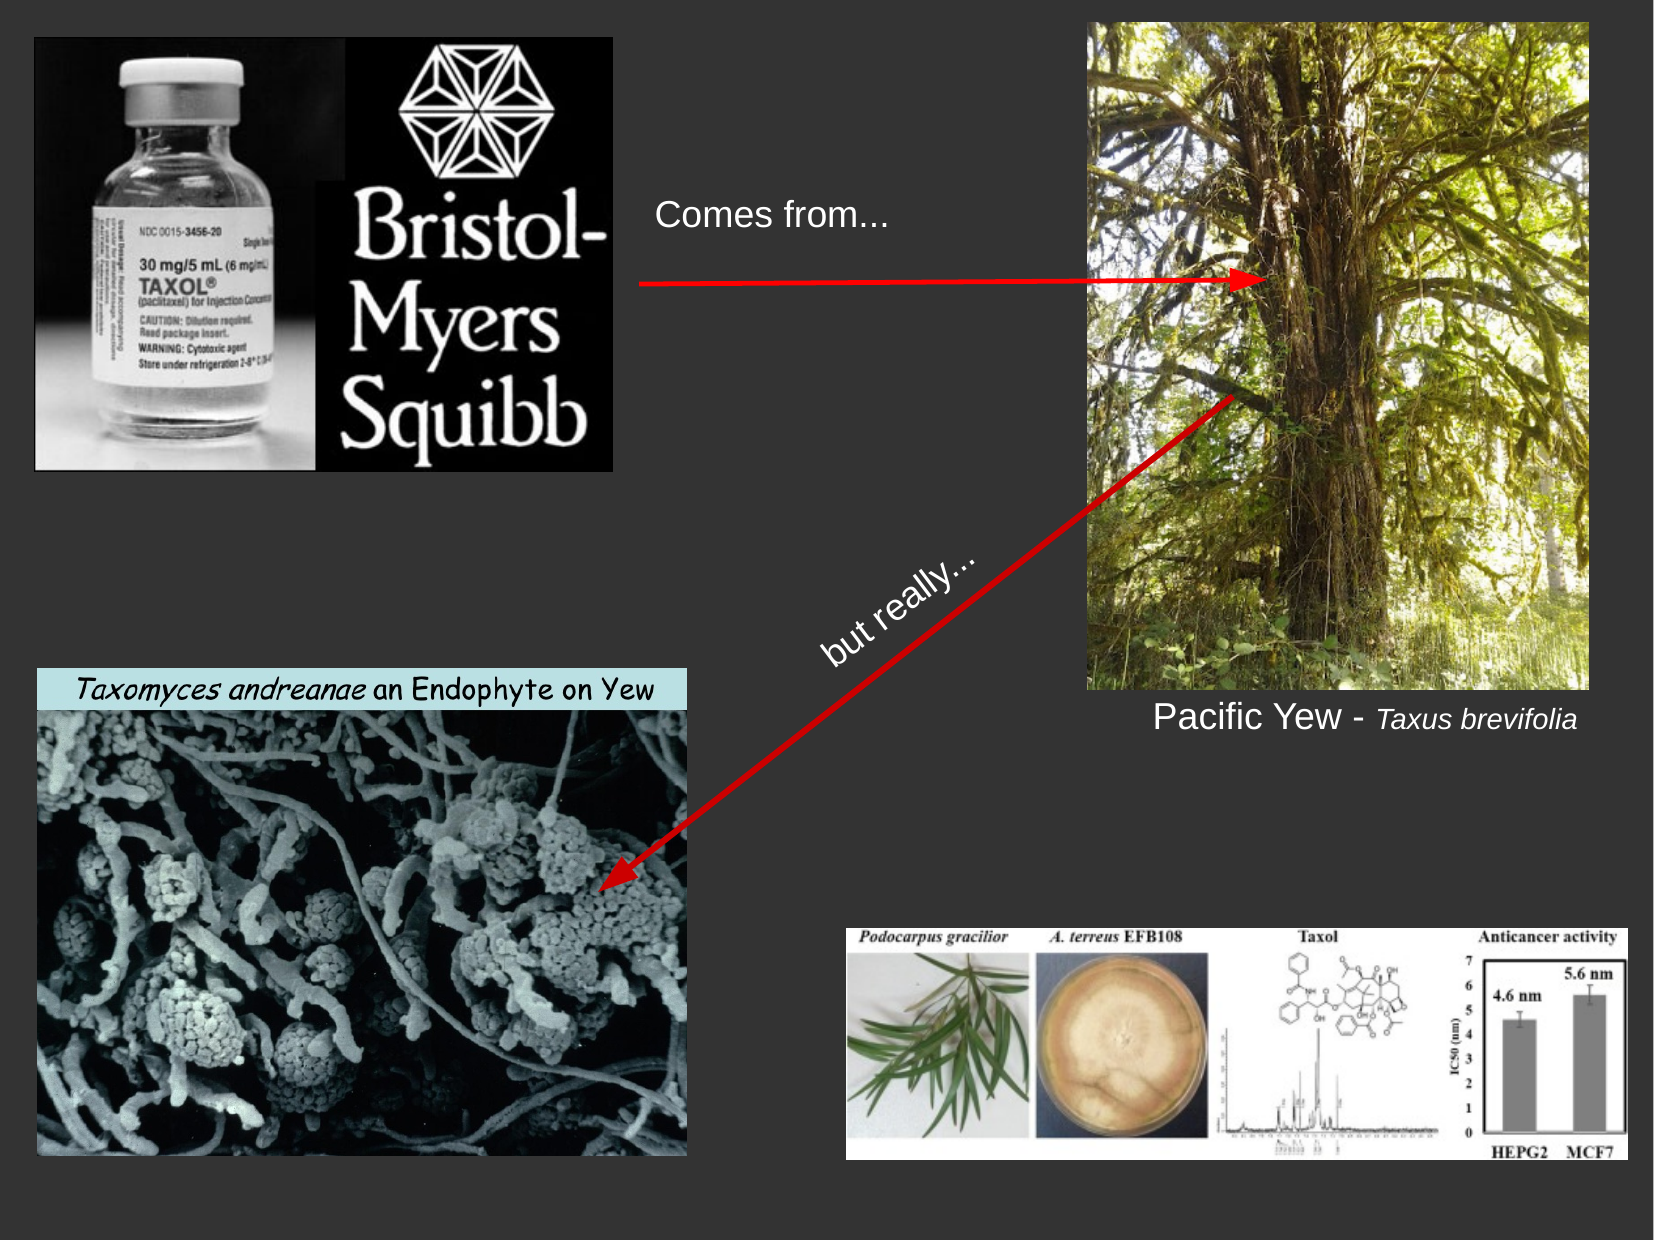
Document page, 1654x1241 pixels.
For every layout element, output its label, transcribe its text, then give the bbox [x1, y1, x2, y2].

picture [34, 37, 613, 472]
text_box but really... [797, 462, 1073, 691]
text_box Comes from... [639, 185, 1046, 243]
picture [1087, 22, 1589, 690]
text_box Pacific Yew - Taxus brevifolia [1137, 688, 1634, 778]
picture [37, 668, 687, 1156]
picture [846, 928, 1628, 1160]
